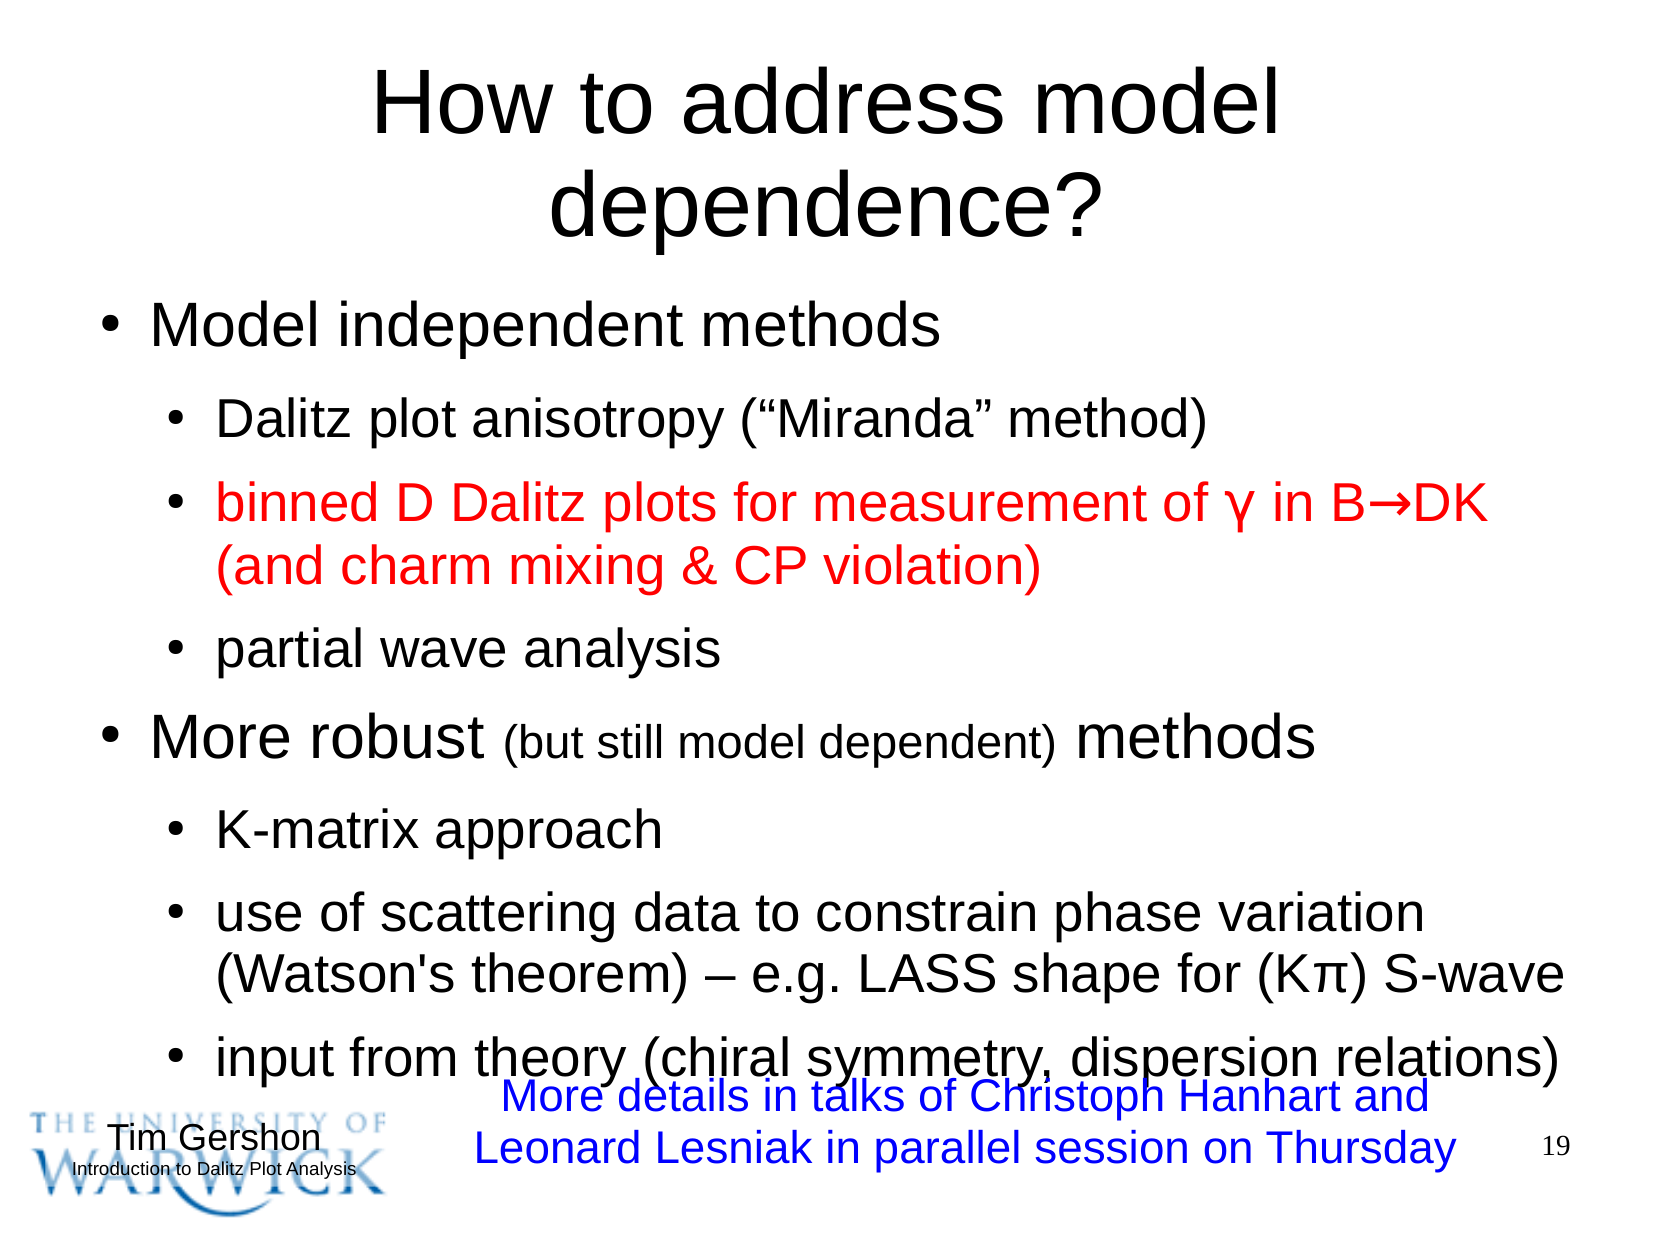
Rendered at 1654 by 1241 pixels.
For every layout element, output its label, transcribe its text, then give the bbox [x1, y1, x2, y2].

list Model independent methods Dalitz plot anisotropy (“Miranda” method) binned D Dalitz plots for measurement of γ in B→DK (and charm mixing & CP violation) partial wave analysis More robust (but still model dependent) methods K-matrix approach use of scattering data to constrain phase variation (Watson's theorem) – e.g. LASS shape for (Kπ) S-wave input from theory (chiral symmetry, dispersion relations) [82, 290, 1571, 1109]
text_box Tim Gershon Introduction to Dalitz Plot Analysis [45, 1108, 383, 1187]
title How to address model dependence? [82, 50, 1571, 256]
text_box More details in talks of Christoph Hanhart and Leonard Lesniak in parallel session on Thursday [419, 1062, 1512, 1181]
picture [19, 1106, 406, 1232]
